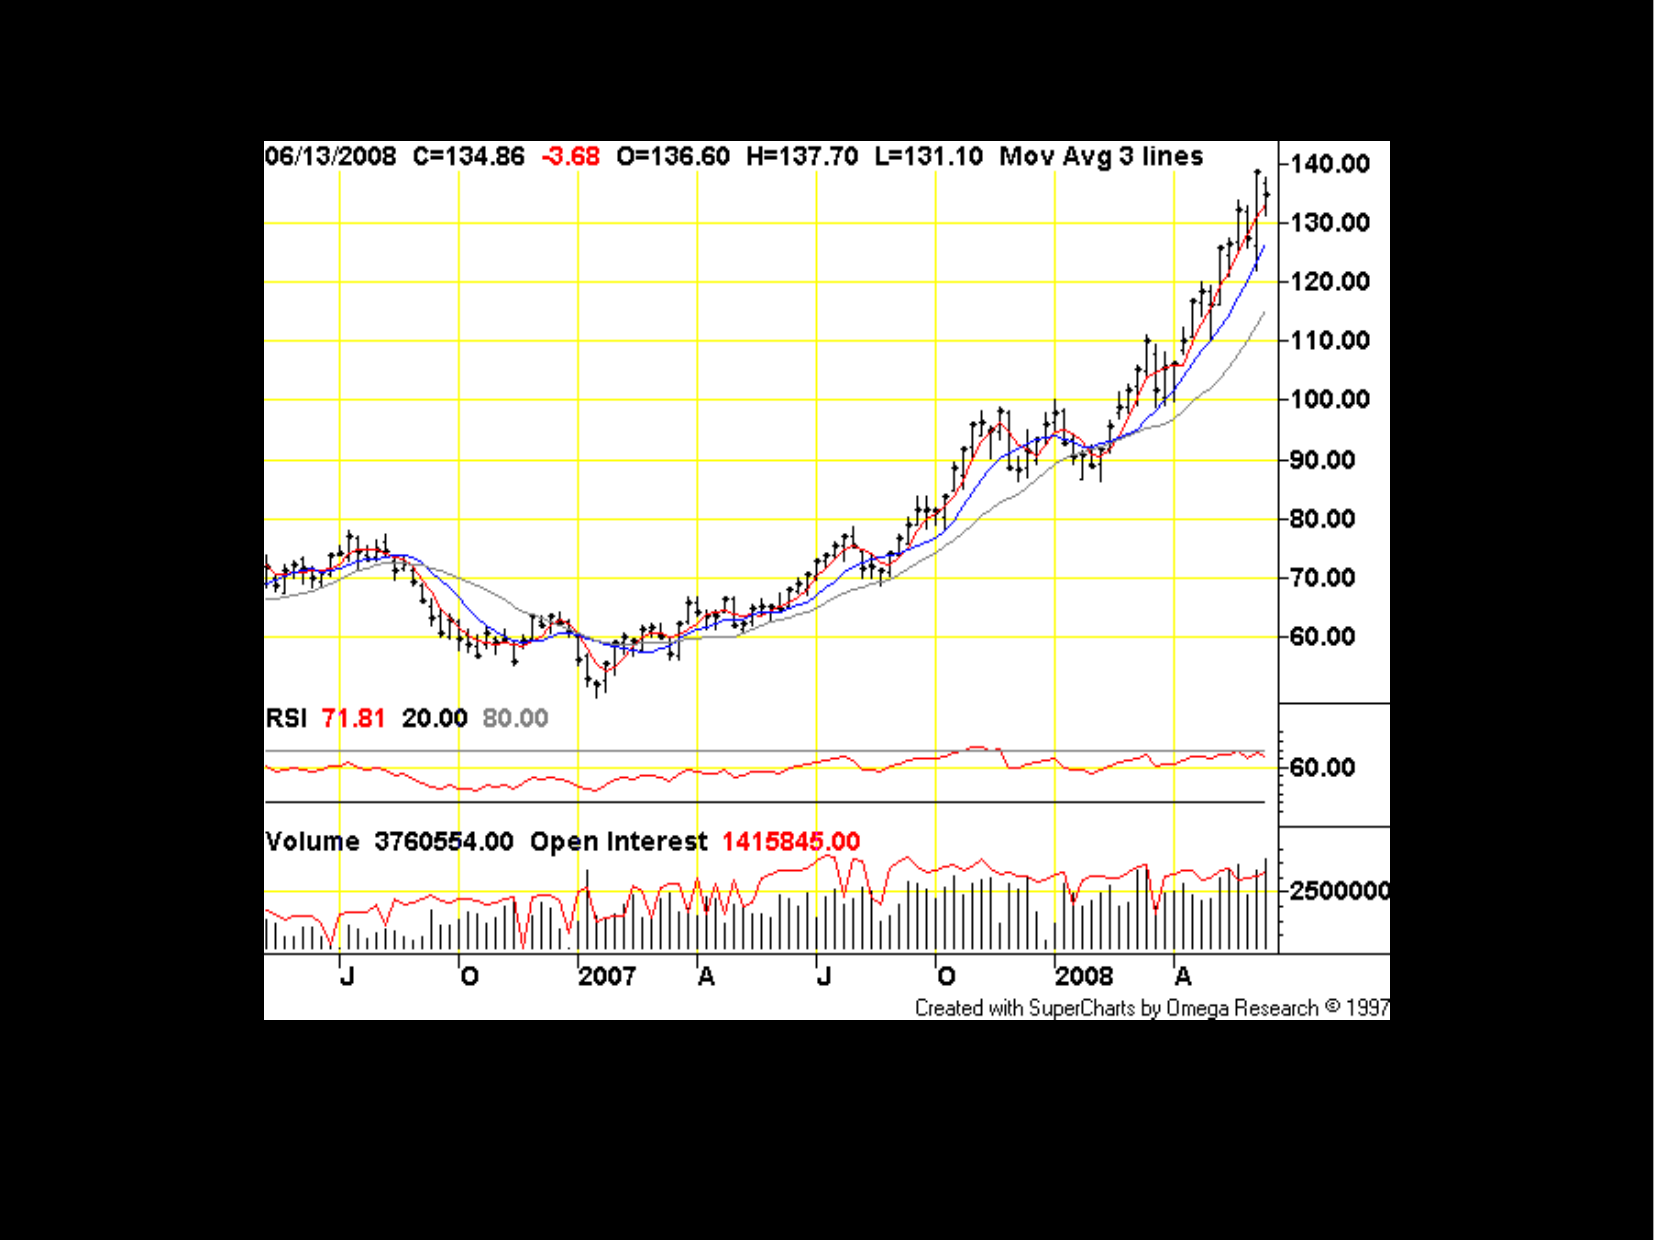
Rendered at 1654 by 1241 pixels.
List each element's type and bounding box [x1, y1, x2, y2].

picture [264, 141, 1390, 1020]
